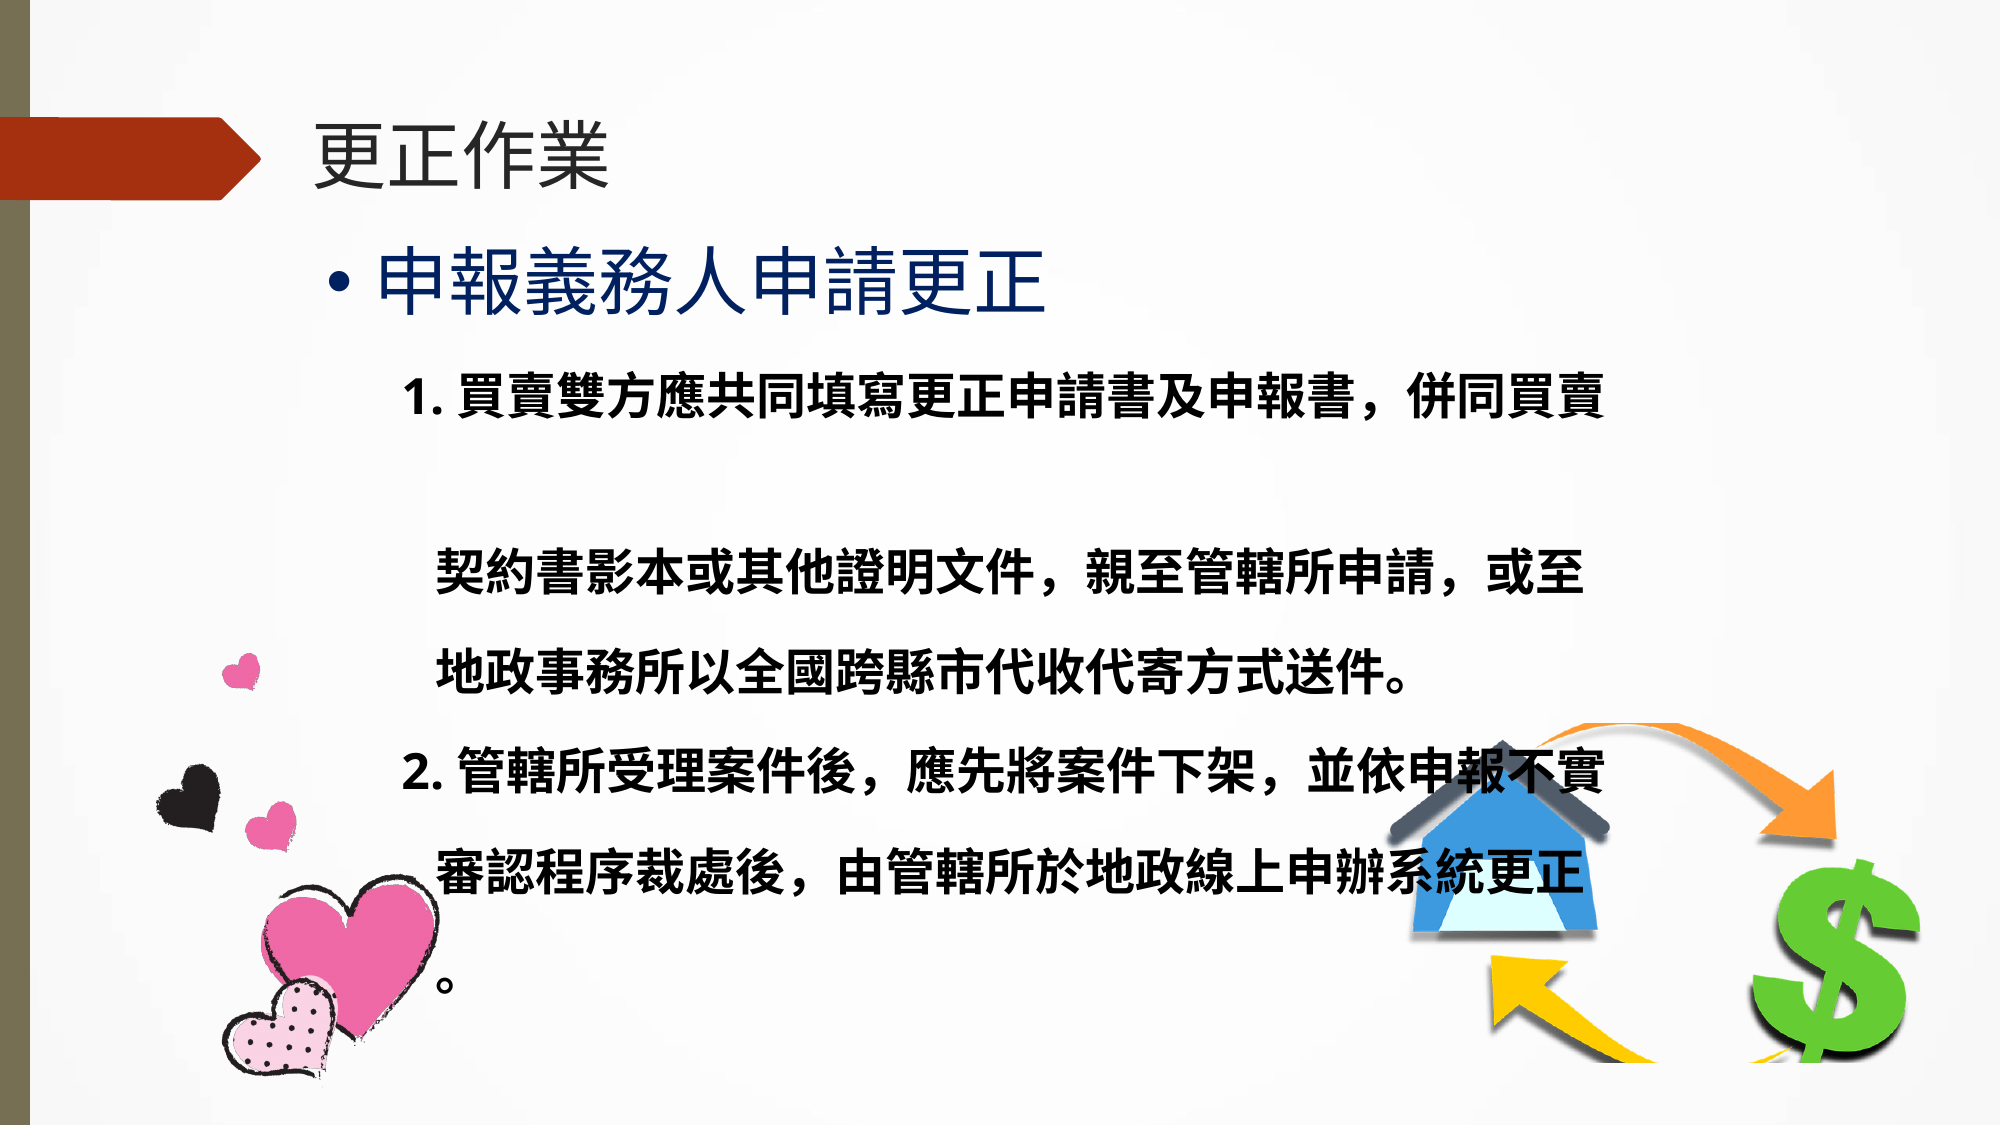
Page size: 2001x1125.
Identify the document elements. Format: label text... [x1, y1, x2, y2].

text_box [0, 0, 2000, 1125]
picture [90, 613, 490, 1117]
text_box 申報義務人申請更正 1.買賣雙方應共同填寫更正申請書及申報書，併同買賣 契約書影本或其他證明文件，親至管轄所申請，或至 地政事務所以全國跨縣市代收代寄方式送件。 2.管轄所受理案件後，應先將案件下架，並依申報不實 審認程序裁處後，由管轄所於地政線上申辦系統更正 。 [311, 242, 1628, 940]
title 更正作業 [296, 100, 1278, 311]
picture [1373, 723, 1923, 1063]
